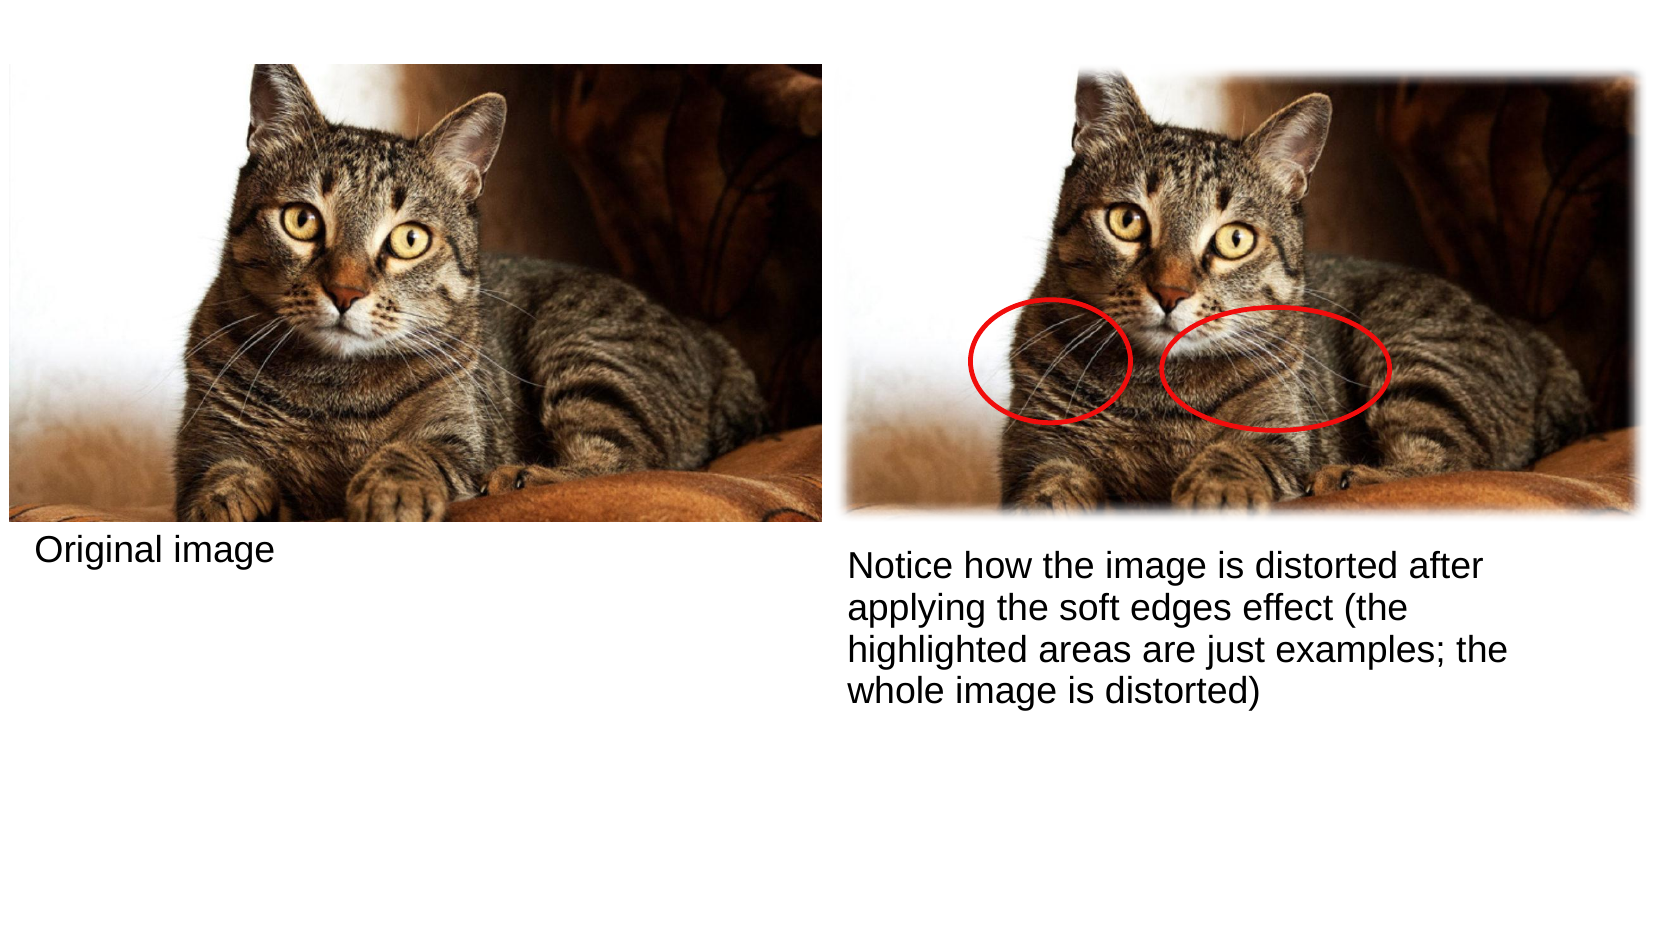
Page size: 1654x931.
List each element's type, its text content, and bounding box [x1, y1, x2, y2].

text_box Original image [19, 521, 291, 579]
picture [834, 64, 1647, 522]
text_box Notice how the image is distorted after applying the soft edges effect (the highlighted areas are just examples; the whole image is distorted) [832, 536, 1525, 720]
picture [9, 64, 822, 522]
